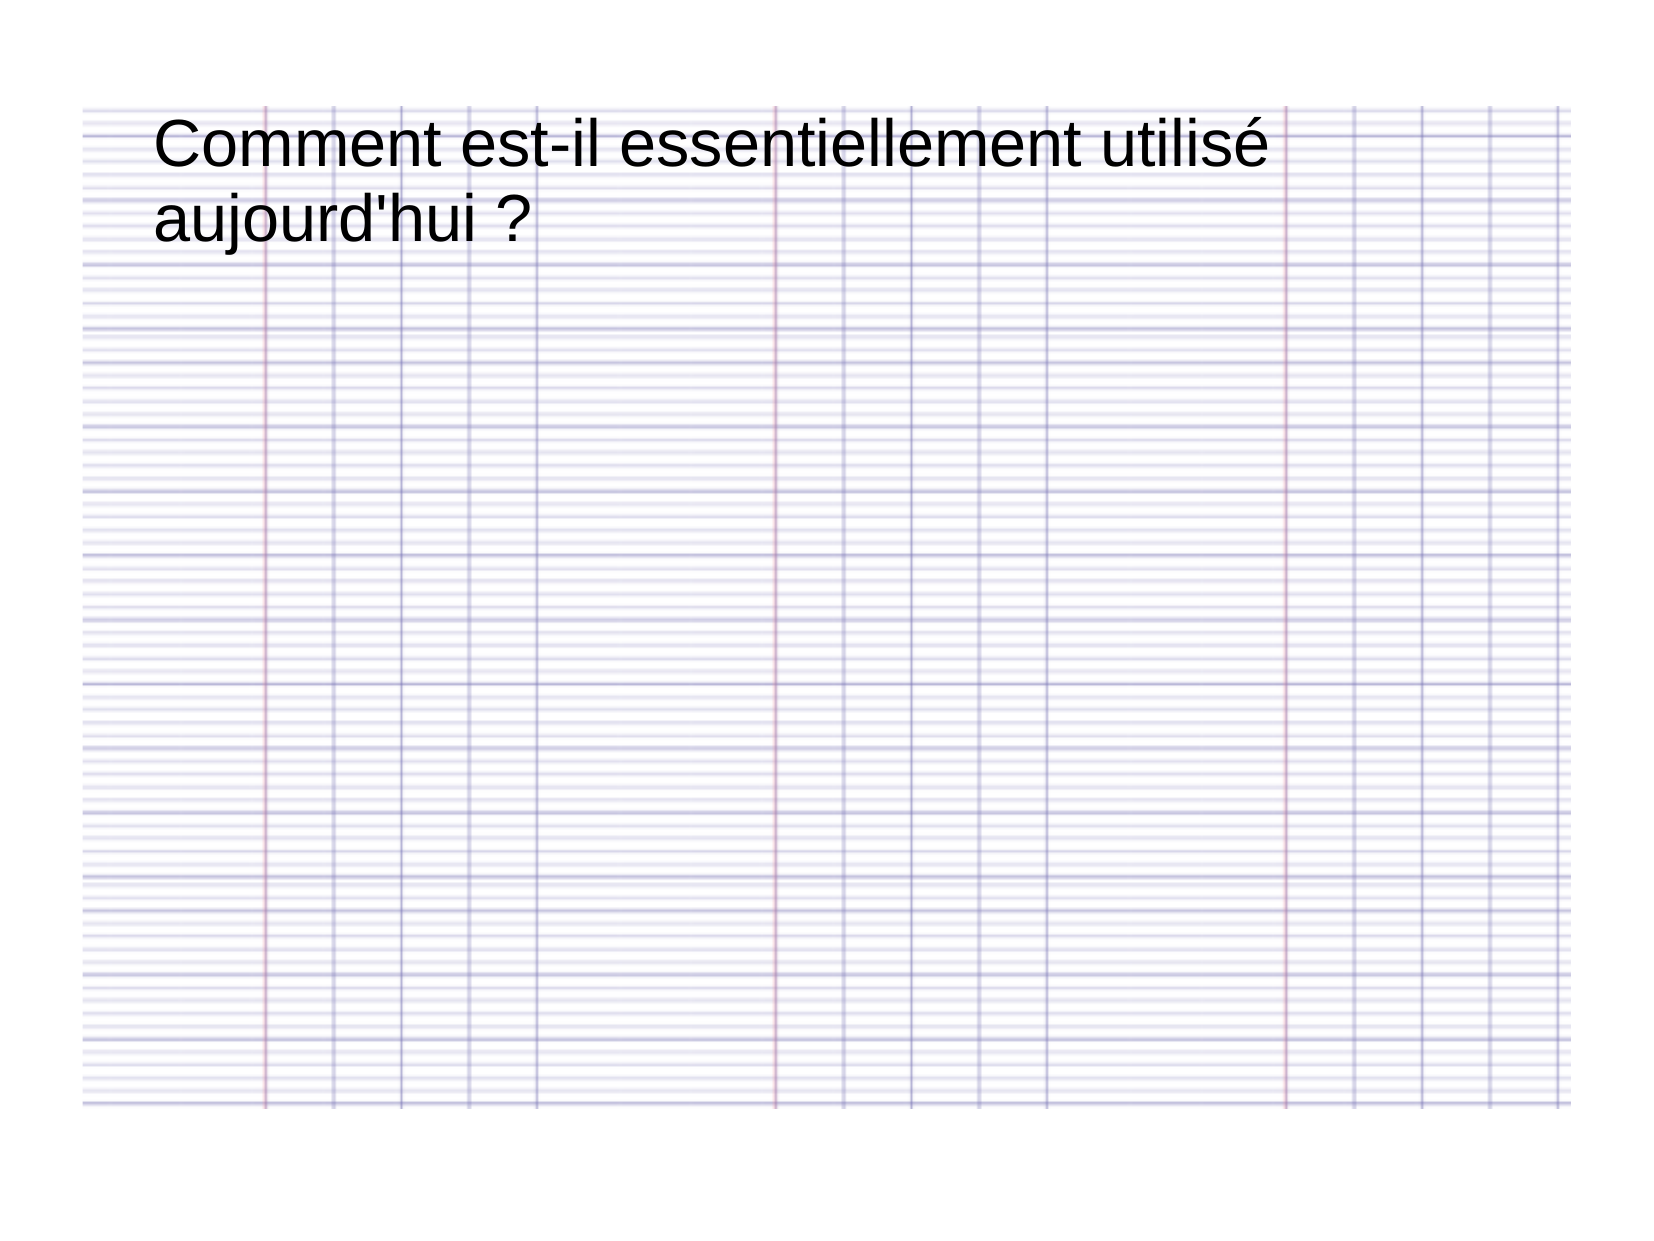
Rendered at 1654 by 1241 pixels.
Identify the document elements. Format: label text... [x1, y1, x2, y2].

list Comment est-il essentiellement utilisé aujourd'hui ? [82, 106, 1571, 1109]
